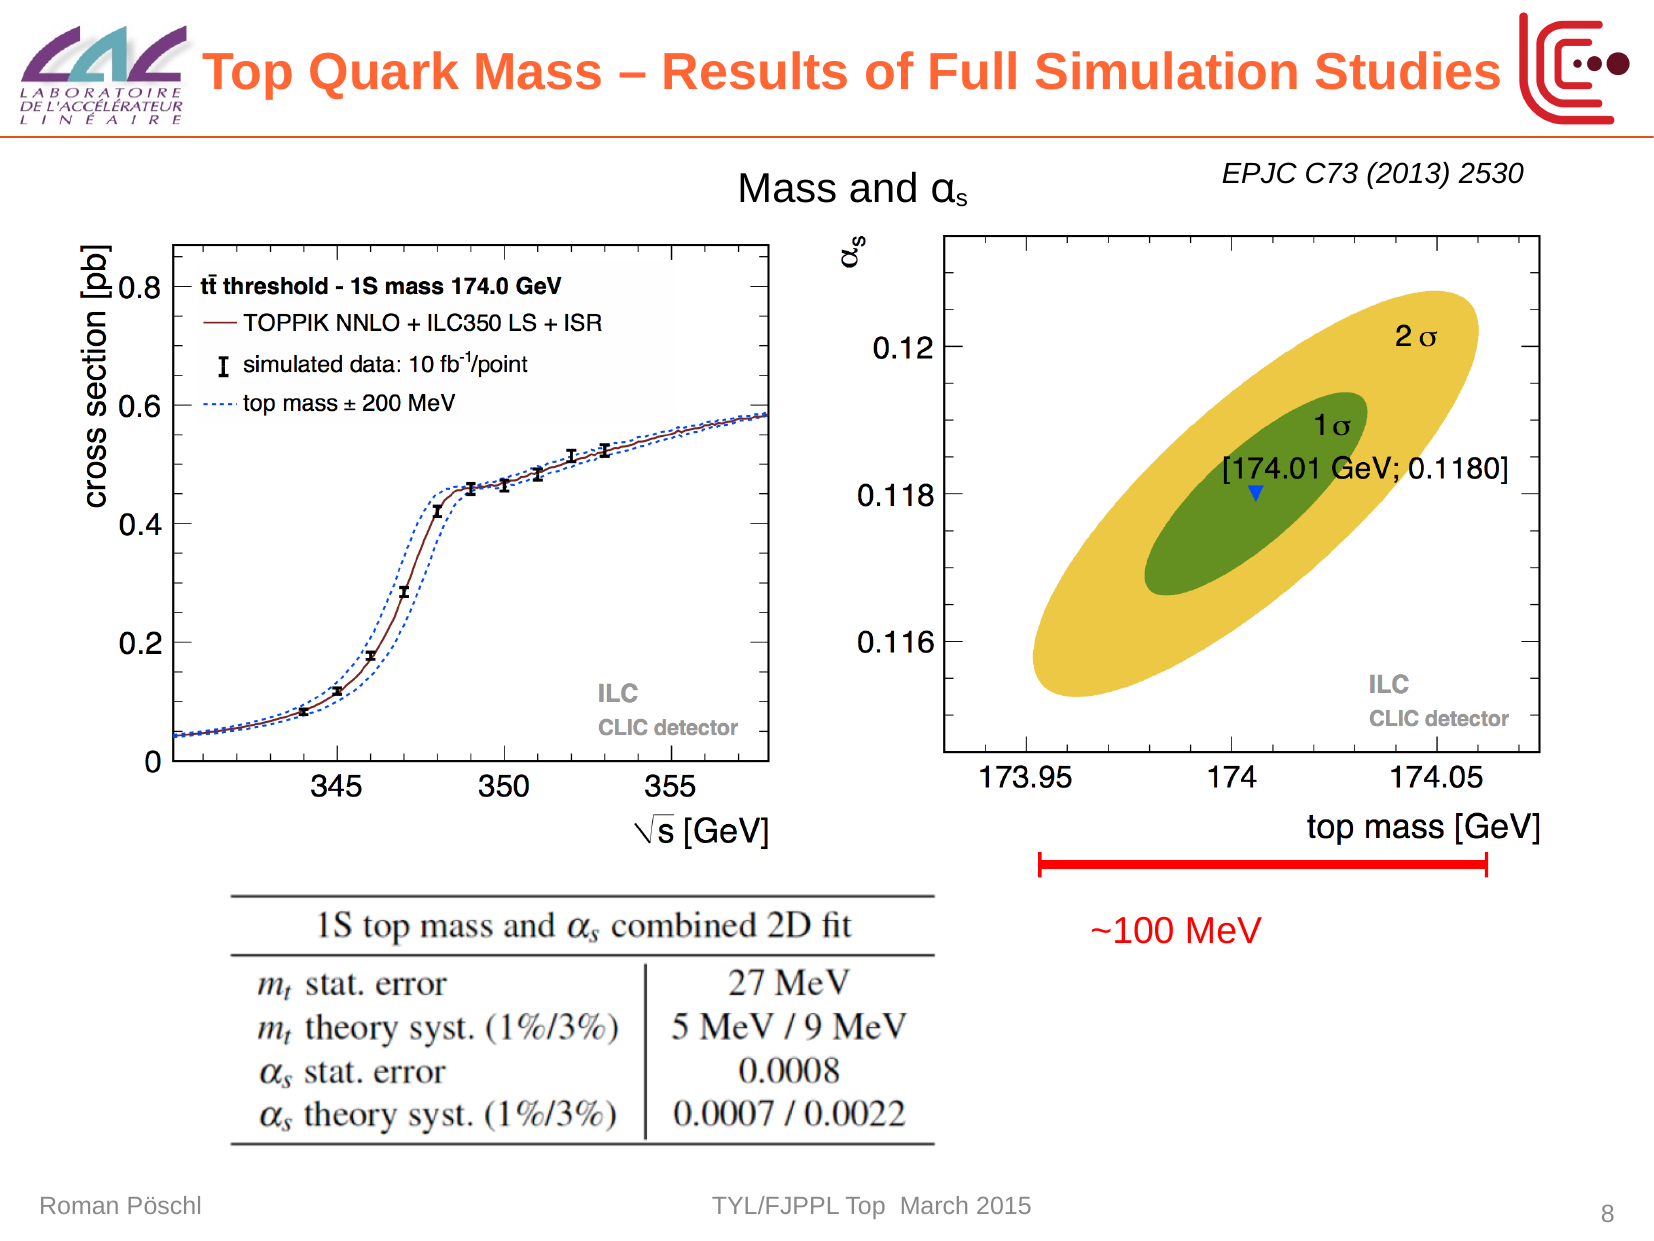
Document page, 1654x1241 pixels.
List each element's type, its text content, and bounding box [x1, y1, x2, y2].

text_box EPJC C73 (2013) 2530 [1207, 150, 1547, 198]
text_box ~100 MeV [1075, 902, 1392, 976]
text_box Mass and αs [722, 150, 1222, 228]
picture [17, 22, 199, 127]
picture [1508, 2, 1641, 135]
title Top Quark Mass – Results of Full Simulation Studies [116, 29, 1605, 113]
picture [57, 203, 1601, 865]
picture [223, 889, 939, 1167]
